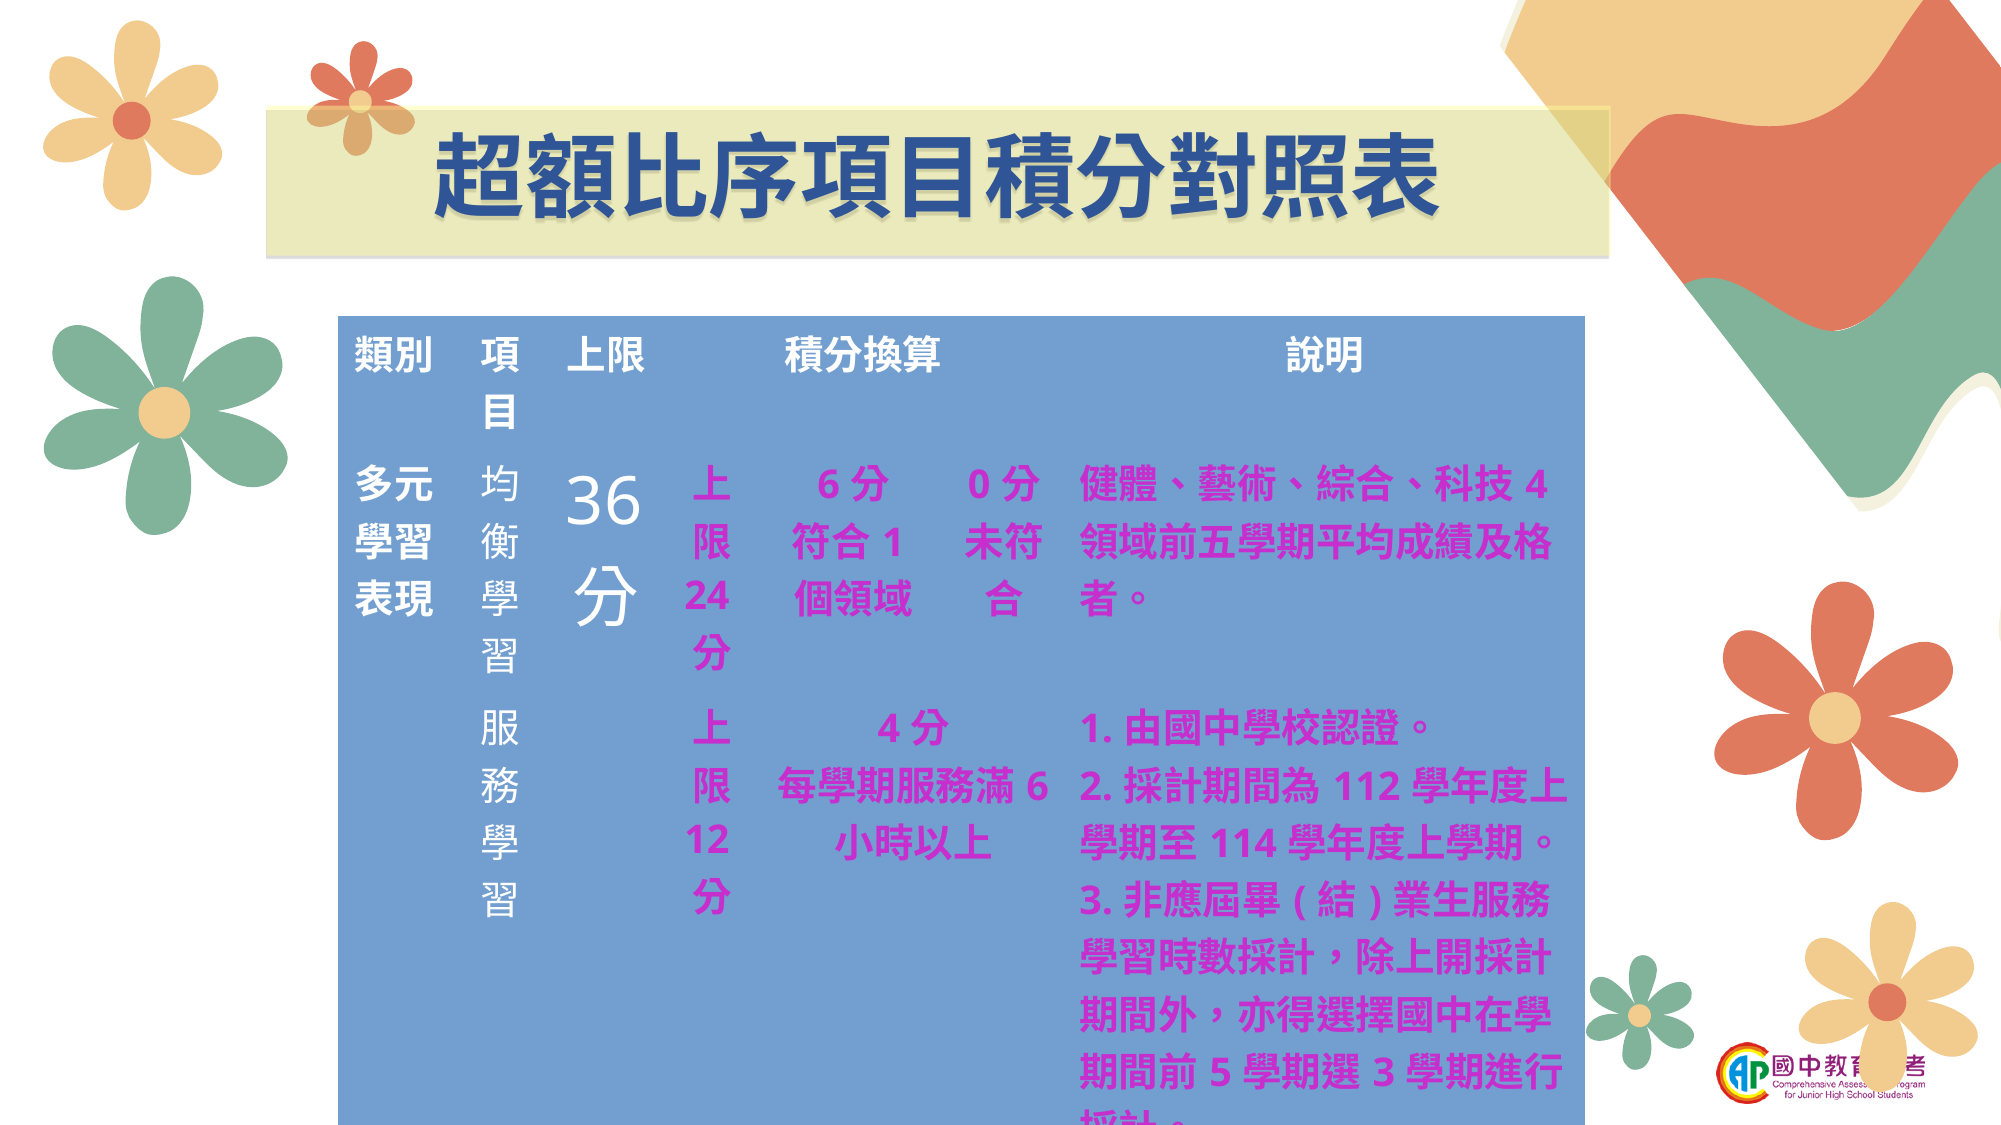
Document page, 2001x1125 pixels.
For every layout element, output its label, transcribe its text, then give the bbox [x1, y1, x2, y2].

table_cell 健體、藝術、綜合、科技4領域前五學期平均成績及格者。 [1065, 446, 1585, 690]
table_cell 上限 12分 [661, 690, 763, 1125]
table_header 積分換算 [661, 316, 1065, 446]
table_header 說明 [1065, 316, 1585, 446]
text_box [305, 41, 416, 105]
table_cell 36分 [551, 446, 661, 1125]
text_box [0, 276, 338, 1125]
table_cell 服務 學習 [450, 690, 551, 1125]
table_cell 多元 學習 表現 [338, 446, 450, 1125]
table_cell 1.由國中學校認證。 2.採計期間為112學年度上學期至114學年度上學期。 3.非應屆畢(結)業生服務學習時數採計，除上開採計期間外，亦得選擇國中在學期間前5學期選3學期進行採計。 [1065, 690, 1585, 1125]
table_header 項目 [450, 316, 551, 446]
text_box [41, 20, 223, 211]
text_box [1464, 0, 2000, 841]
text_box [1585, 955, 1695, 1070]
table_cell 6分 符合1個領域 [763, 446, 944, 690]
table_cell 4分 每學期服務滿6小時以上 [763, 690, 1065, 1125]
table_cell 上限 24分 [661, 446, 763, 690]
table_cell 0分 未符合 [944, 446, 1065, 690]
table_header 上限 [551, 316, 661, 446]
text_box [1796, 901, 1979, 1093]
table_cell 均衡 學習 [450, 446, 551, 690]
table_header 類別 [338, 316, 450, 446]
text_box 超額比序項目積分對照表 [266, 105, 1611, 256]
